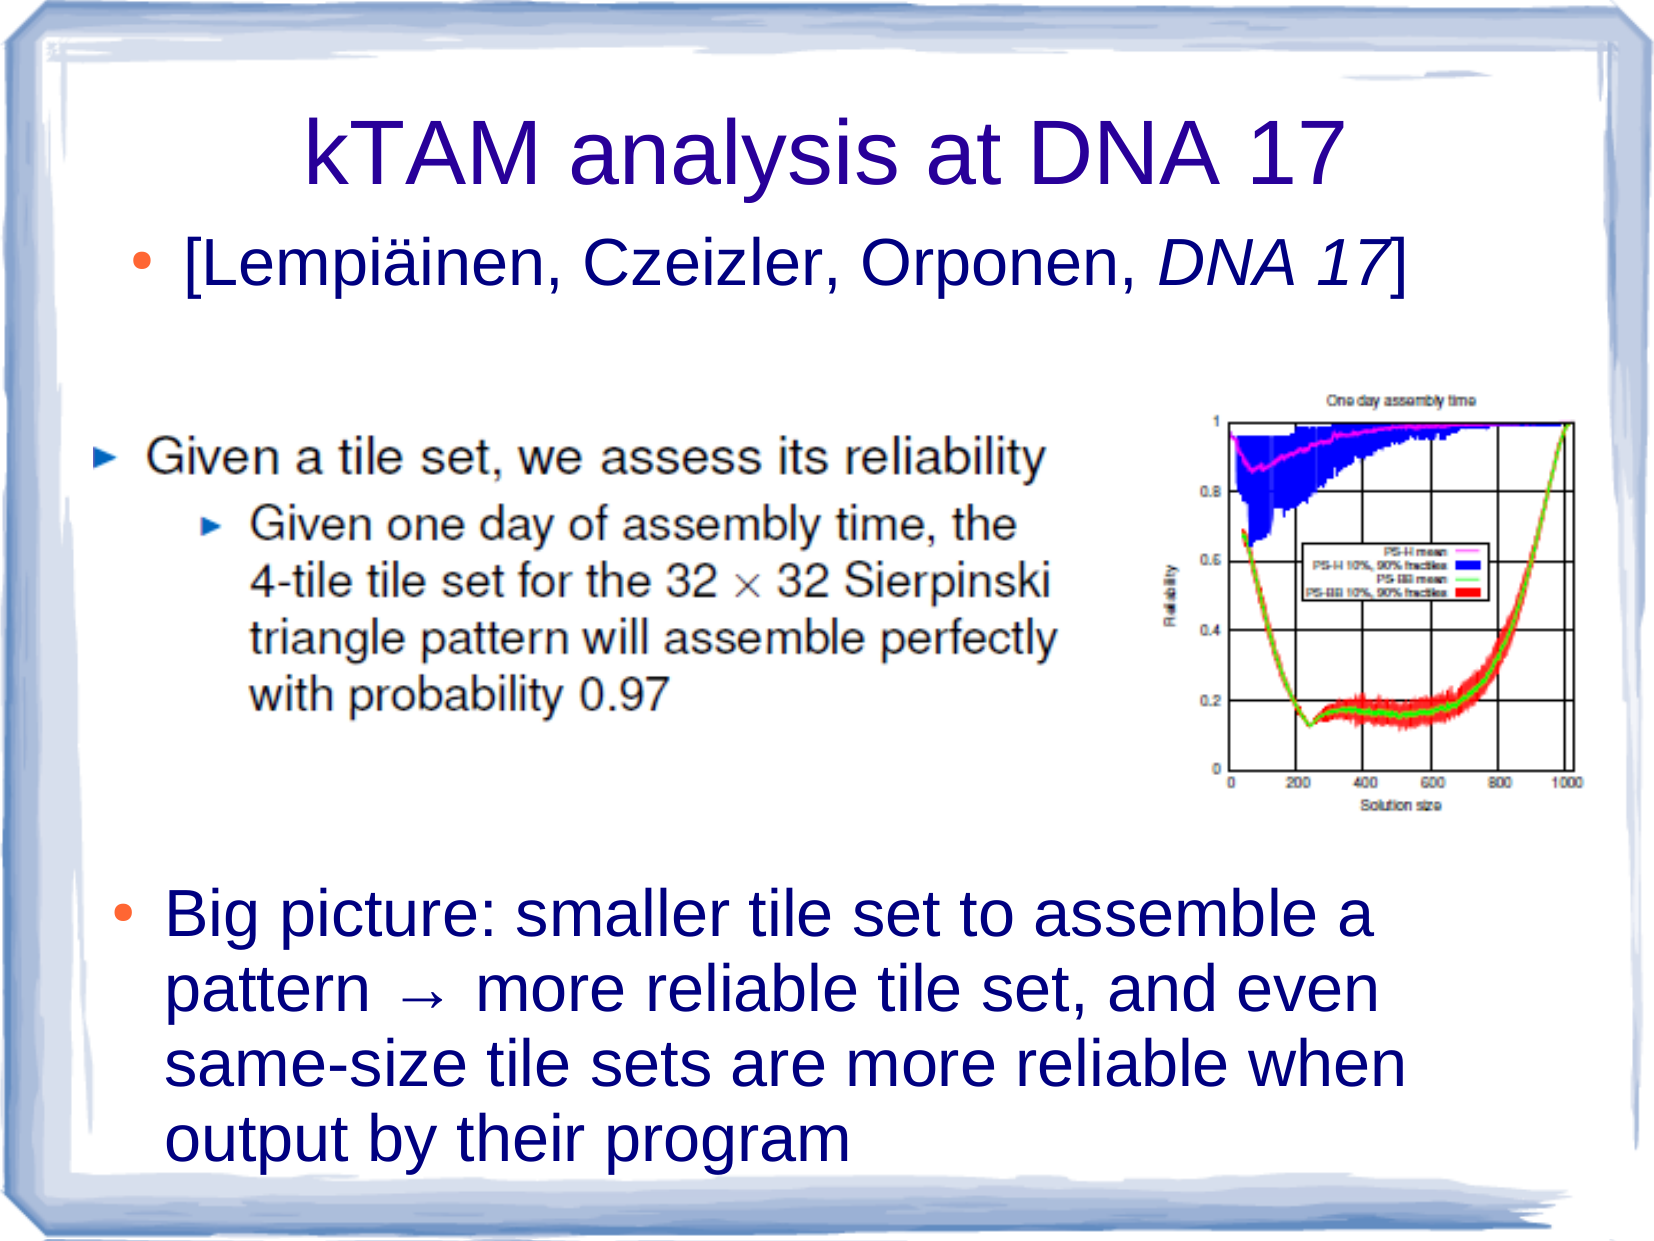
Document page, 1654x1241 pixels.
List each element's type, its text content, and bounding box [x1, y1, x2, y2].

list Big picture: smaller tile set to assemble a pattern → more reliable tile set, and even same-size tile sets are more reliable when output by their program [93, 876, 1538, 1176]
list [Lempiäinen, Czeizler, Orponen, DNA 17] [112, 257, 1557, 313]
title kTAM analysis at DNA 17 [82, 49, 1571, 257]
picture [0, 0, 1654, 1241]
